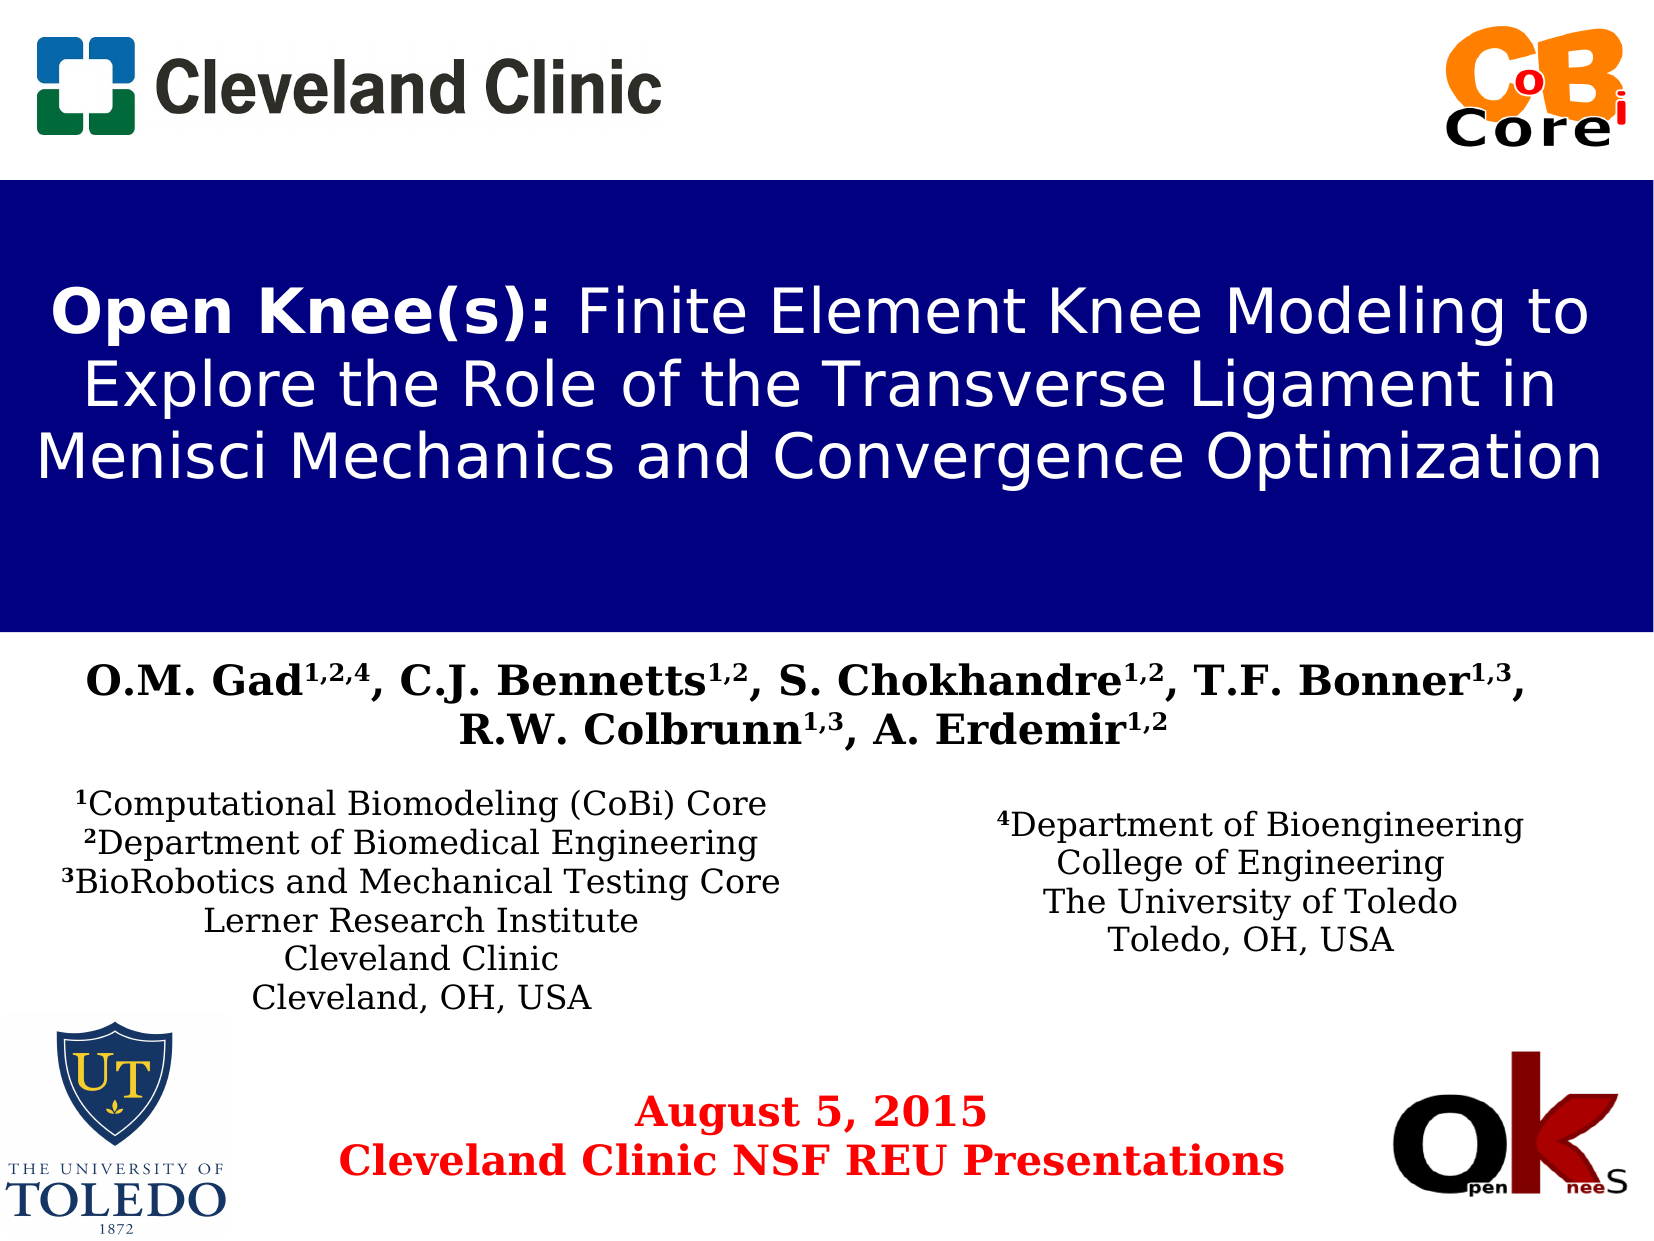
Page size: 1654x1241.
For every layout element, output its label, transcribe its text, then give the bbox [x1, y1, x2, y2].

text_box O.M. Gad1,2,4, C.J. Bennetts1,2, S. Chokhandre1,2, T.F. Bonner1,3, R.W. Colbrunn1,3, A. Erdemir1,2 [85, 655, 1539, 756]
picture [5, 1012, 226, 1235]
text_box Open Knee(s): Finite Element Knee Modeling to Explore the Role of the Transverse Ligament in Menisci Mechanics and Convergence Optimization [20, 275, 1634, 604]
text_box 4Department of Bioengineering College of Engineering The University of Toledo Toledo, OH, USA [881, 804, 1620, 999]
text_box 1Computational Biomodeling (CoBi) Core 2Department of Biomedical Engineering 3BioRobotics and Mechanical Testing Core Lerner Research Institute Cleveland Clinic Cleveland, OH, USA [61, 784, 793, 1020]
picture [1387, 1044, 1636, 1203]
text_box August 5, 2015 Cleveland Clinic NSF REU Presentations [338, 1086, 1286, 1196]
picture [37, 37, 661, 135]
text_box [0, 180, 1654, 633]
picture [1442, 24, 1630, 151]
